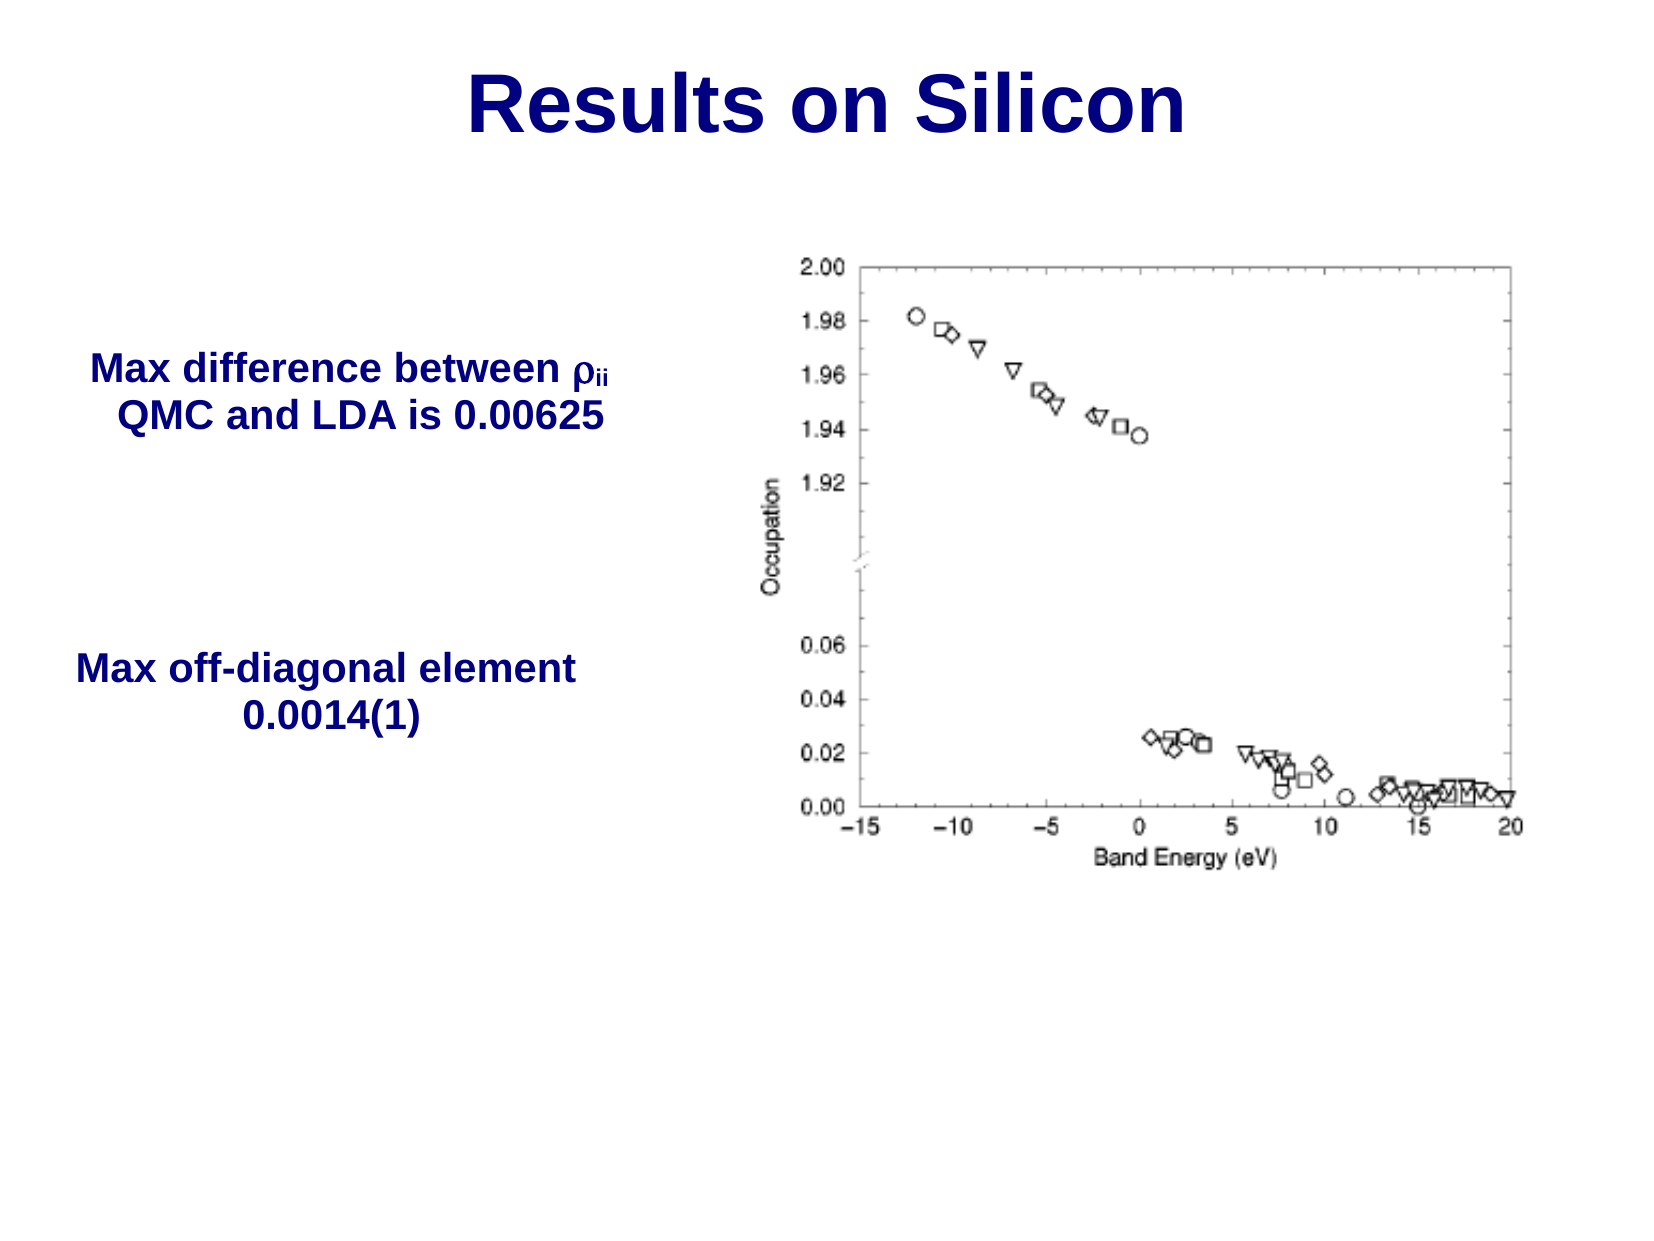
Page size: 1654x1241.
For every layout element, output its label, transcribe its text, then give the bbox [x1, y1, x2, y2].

text_box Max off-diagonal element 0.0014(1) [60, 637, 512, 760]
title Results on Silicon [82, 0, 1571, 208]
picture [712, 224, 1613, 896]
text_box Max difference between rii QMC and LDA is 0.00625 [75, 337, 556, 474]
